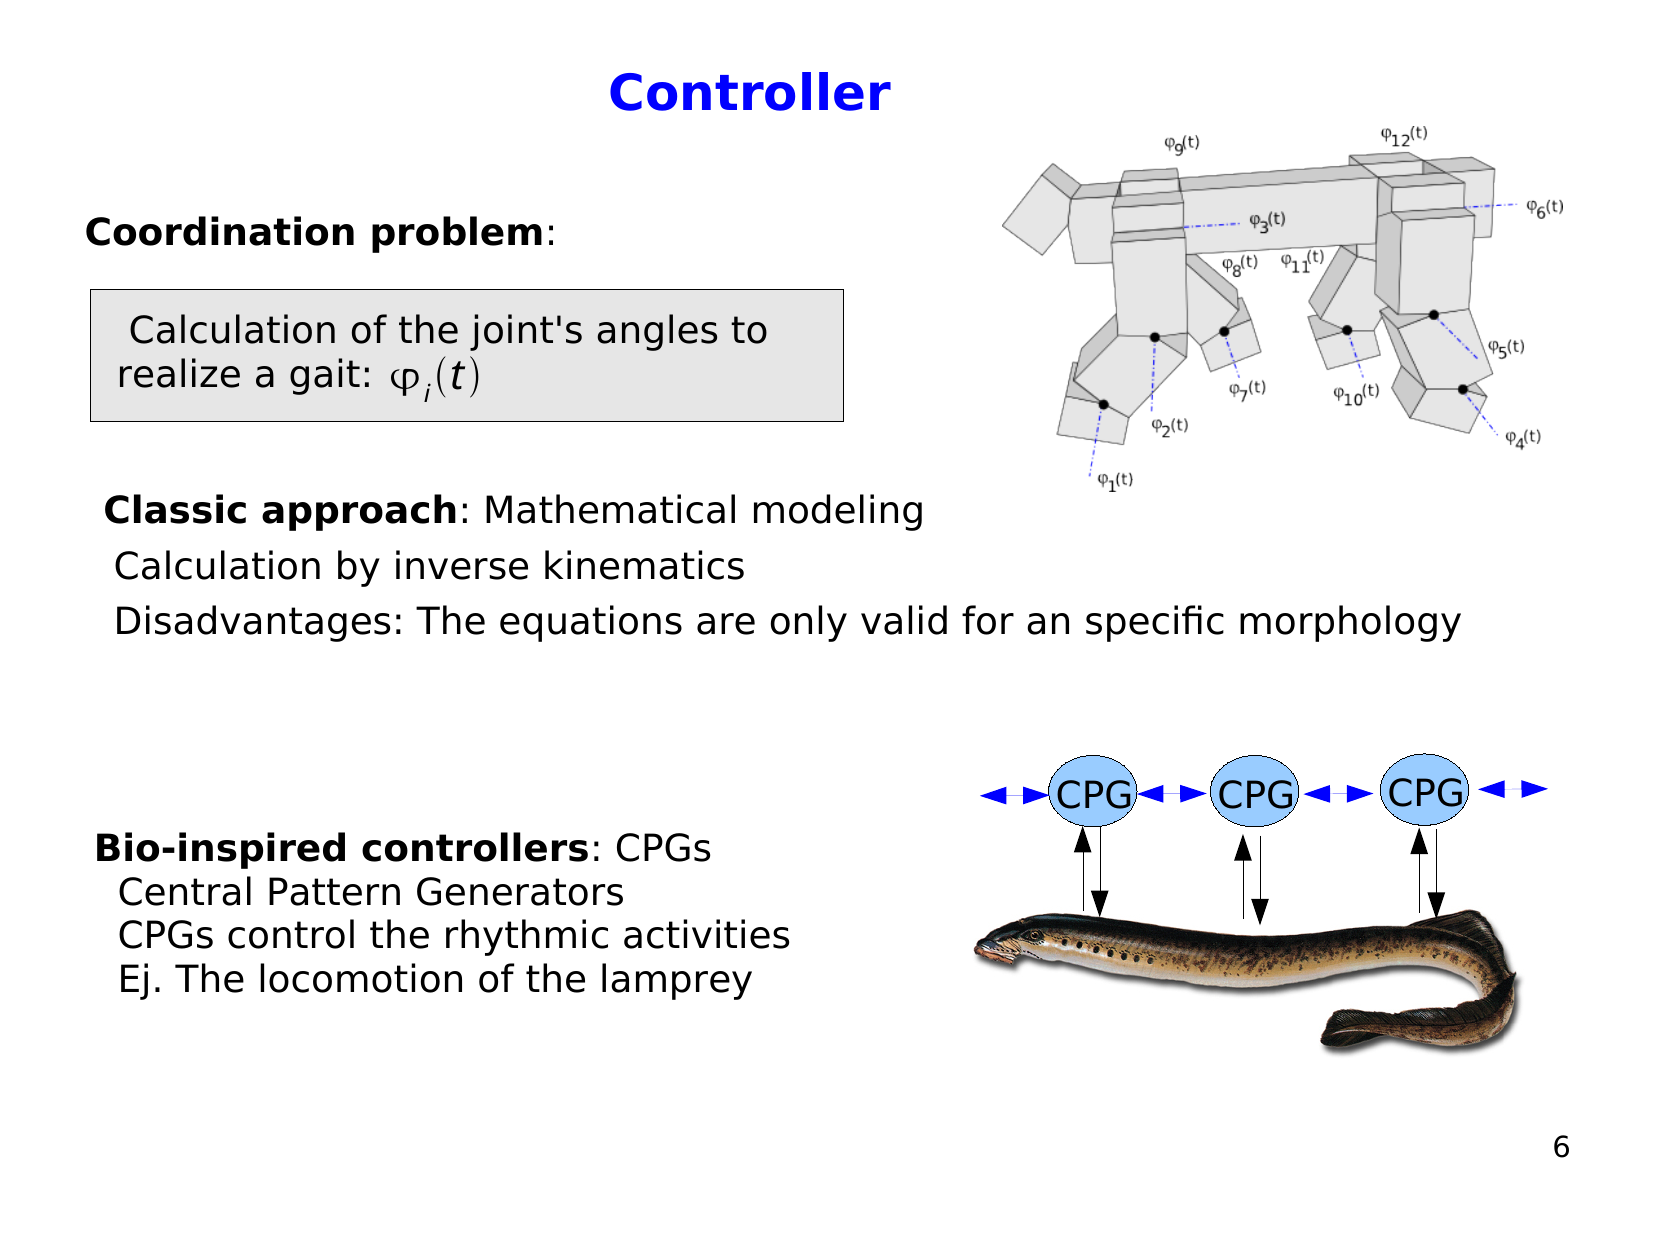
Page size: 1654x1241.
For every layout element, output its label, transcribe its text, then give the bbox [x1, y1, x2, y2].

text_box Coordination problem: [56, 203, 622, 263]
picture [1002, 126, 1563, 492]
text_box CPG [1372, 764, 1481, 824]
text_box [1393, 753, 1456, 764]
chart [379, 350, 492, 410]
text_box [1061, 755, 1125, 766]
text_box Classic approach: Mathematical modeling Calculation by inverse kinematics Disadvantages: The equations are only valid for an specific morphology [63, 481, 1515, 651]
text_box [90, 289, 844, 422]
text_box Bio-inspired controllers: CPGs Central Pattern Generators CPGs control the rhythmic activities Ej. The locomotion of the lamprey [67, 819, 925, 1009]
text_box Calculation of the joint's angles to realize a gait: [101, 301, 824, 404]
text_box CPG [1040, 766, 1149, 825]
picture [932, 858, 1561, 1107]
text_box CPG [1202, 766, 1311, 825]
text_box [1223, 755, 1287, 766]
text_box Controller [593, 56, 907, 130]
